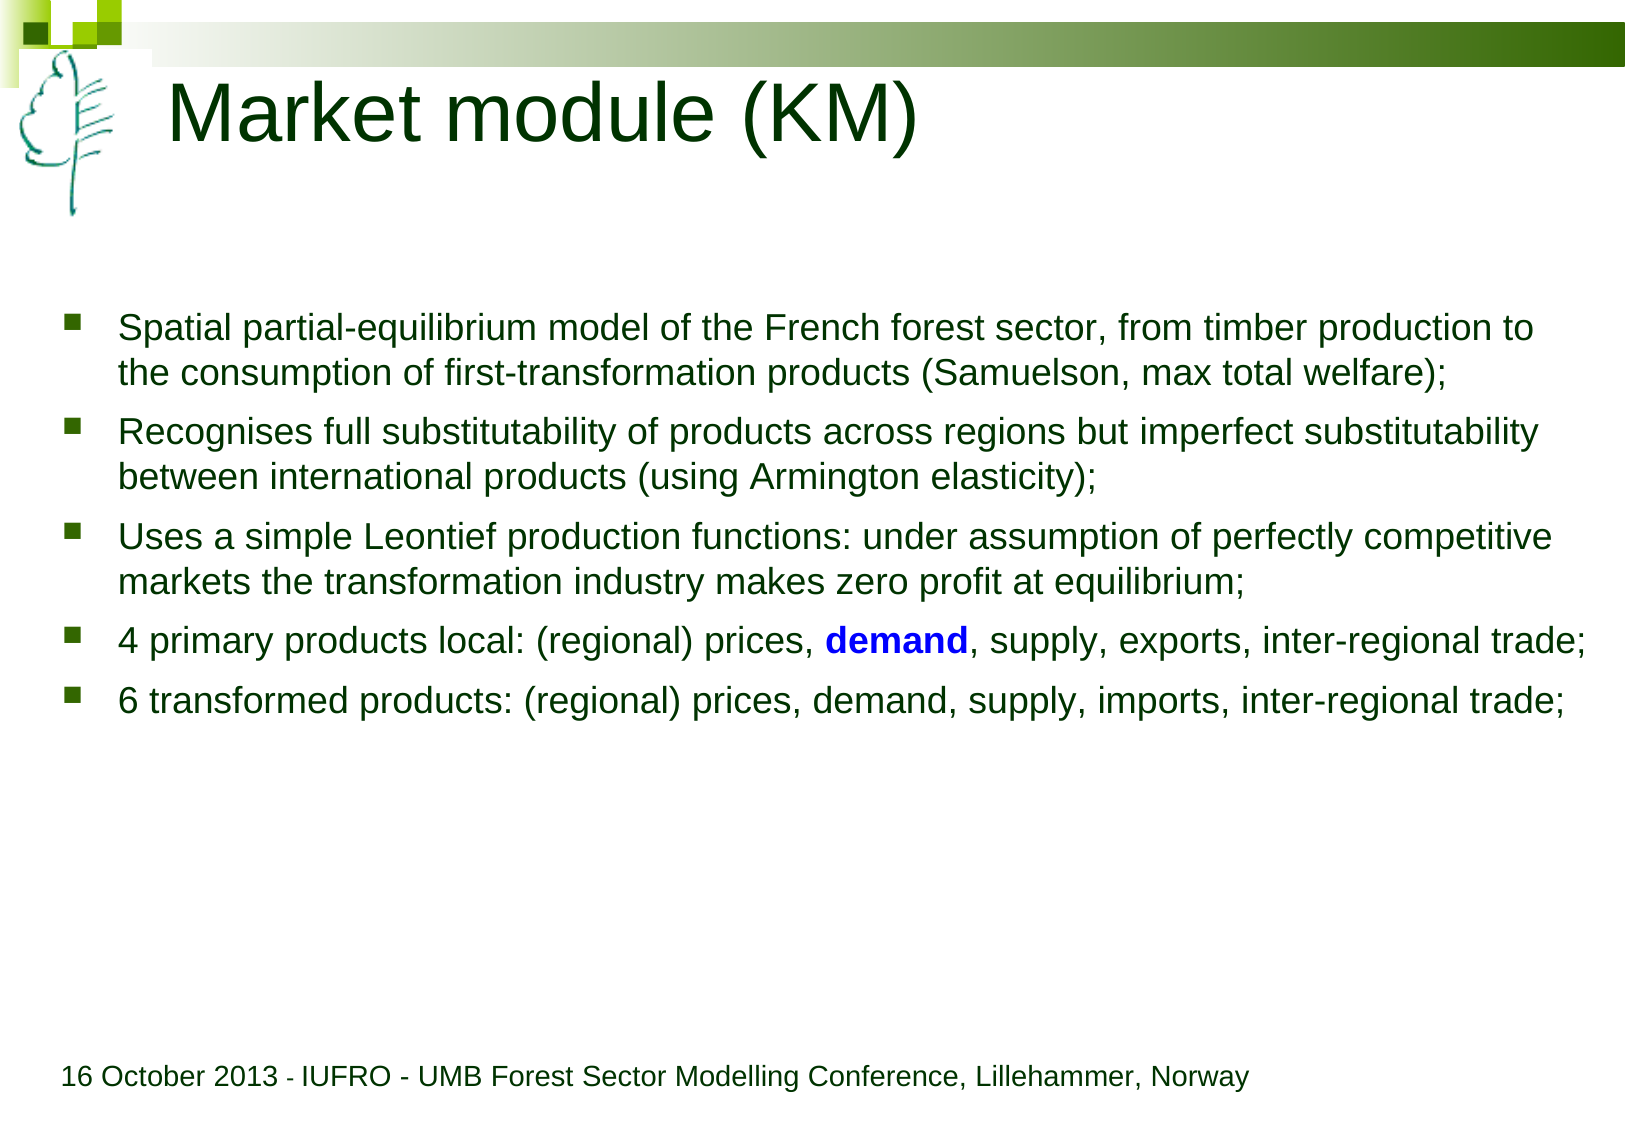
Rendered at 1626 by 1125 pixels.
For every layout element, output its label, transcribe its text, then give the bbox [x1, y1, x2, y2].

title Market module (KM) [152, 49, 1626, 166]
list Spatial partial-equilibrium model of the French forest sector, from timber production to the consumption of first-transformation products (Samuelson, max total welfare); Recognises full substitutability of products across regions but imperfect substitutability between international products (using Armington elasticity); Uses a simple Leontief production functions: under assumption of perfectly competitive markets the transformation industry makes zero profit at equilibrium; 4 primary products local: (regional) prices, demand, supply, exports, inter-regional trade; 6 transformed products: (regional) prices, demand, supply, imports, inter-regional trade; [47, 295, 1607, 729]
picture [19, 49, 152, 220]
